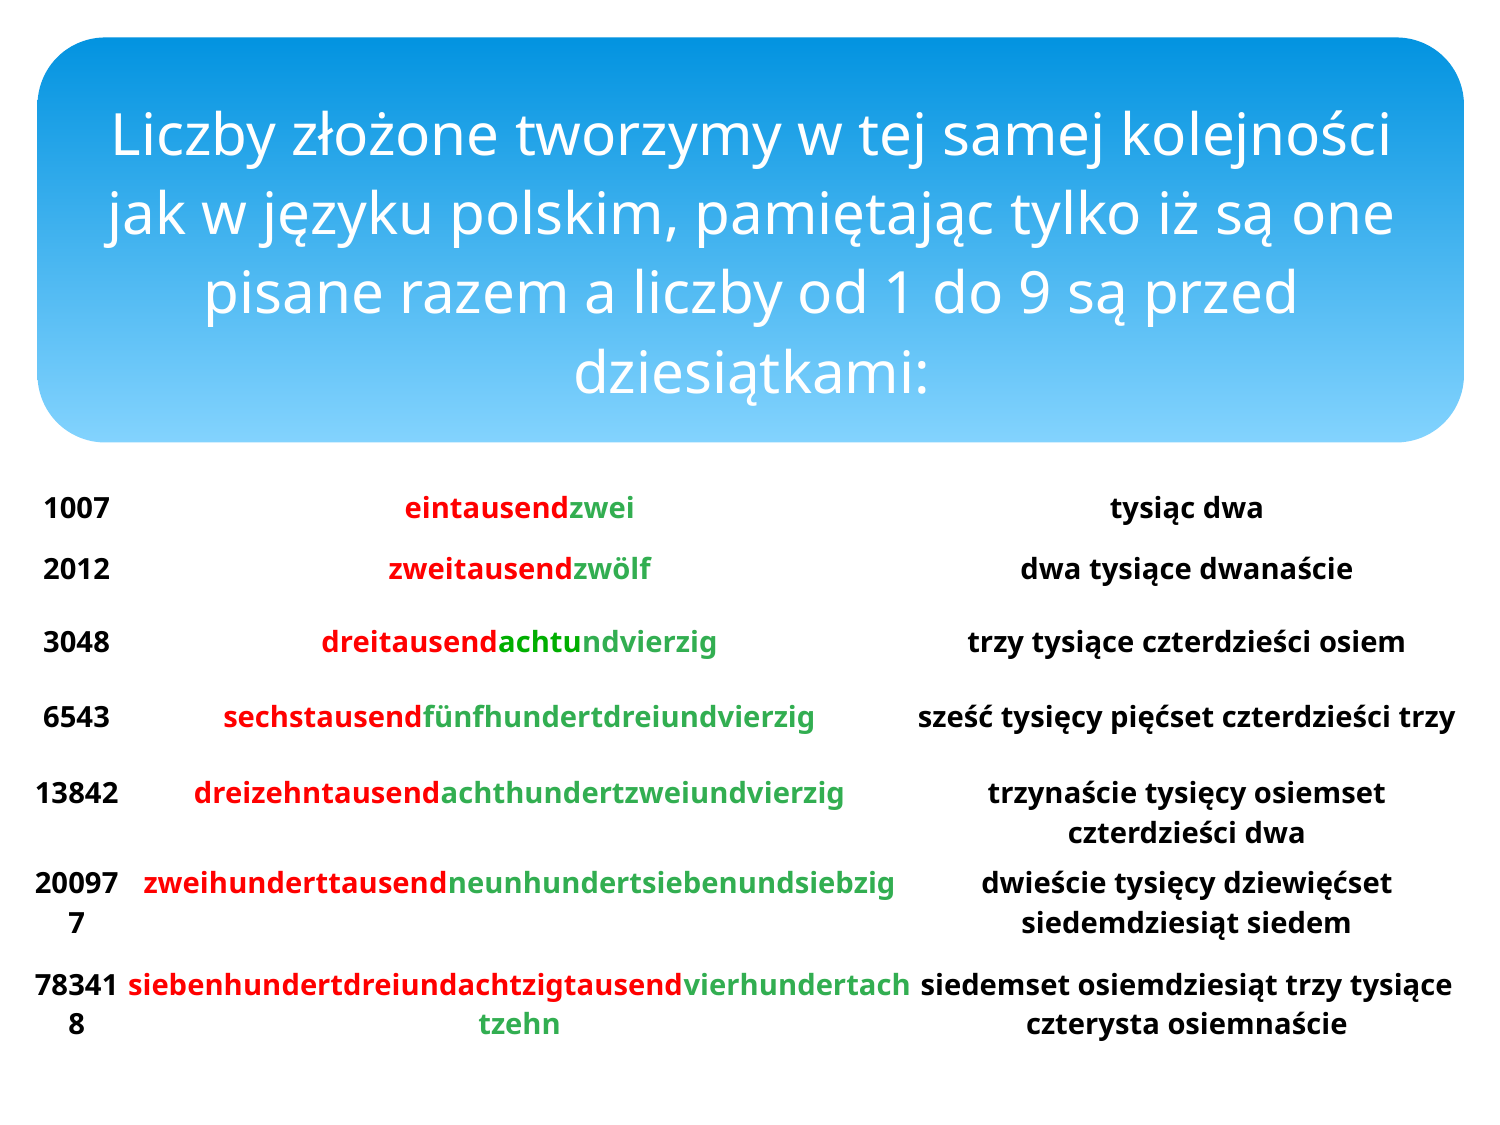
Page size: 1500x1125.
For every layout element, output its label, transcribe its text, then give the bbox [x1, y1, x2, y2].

table_cell sześć tysięcy pięćset czterdzieści trzy [915, 694, 1459, 770]
table_cell dwa tysiące dwanaście [915, 546, 1459, 619]
title Liczby złożone tworzymy w tej samej kolejności jak w języku polskim, pamiętając tylko iż są one pisane razem a liczby od 1 do 9 są przed dziesiątkami: [76, 78, 1427, 284]
table_cell 783418 [29, 962, 124, 1070]
table_cell 6543 [29, 694, 124, 770]
table_cell eintausendzwei [124, 485, 915, 546]
table_cell dreizehntausendachthundertzweiundvierzig [124, 770, 915, 860]
table_cell dreitausendachtundvierzig [124, 619, 915, 694]
table_cell zweitausendzwölf [124, 546, 915, 619]
table_cell 13842 [29, 770, 124, 860]
table_cell siebenhundertdreiundachtzigtausendvierhundertachtzehn [124, 962, 915, 1070]
table_cell trzy tysiące czterdzieści osiem [915, 619, 1459, 694]
table_cell 2012 [29, 546, 124, 619]
table_cell sechstausendfünfhundertdreiundvierzig [124, 694, 915, 770]
table_cell tysiąc dwa [915, 485, 1459, 546]
table_cell dwieście tysięcy dziewięćset siedemdziesiąt siedem [915, 860, 1459, 962]
table_cell zweihunderttausendneunhundertsiebenundsiebzig [124, 860, 915, 962]
table_cell 1007 [29, 485, 124, 546]
table_header [915, 421, 1459, 485]
table_cell 3048 [29, 619, 124, 694]
table_cell 200977 [29, 860, 124, 962]
table_cell trzynaście tysięcy osiemset czterdzieści dwa [915, 770, 1459, 860]
table_header [29, 421, 124, 485]
table_header [124, 421, 915, 485]
table_cell siedemset osiemdziesiąt trzy tysiące czterysta osiemnaście [915, 962, 1459, 1070]
